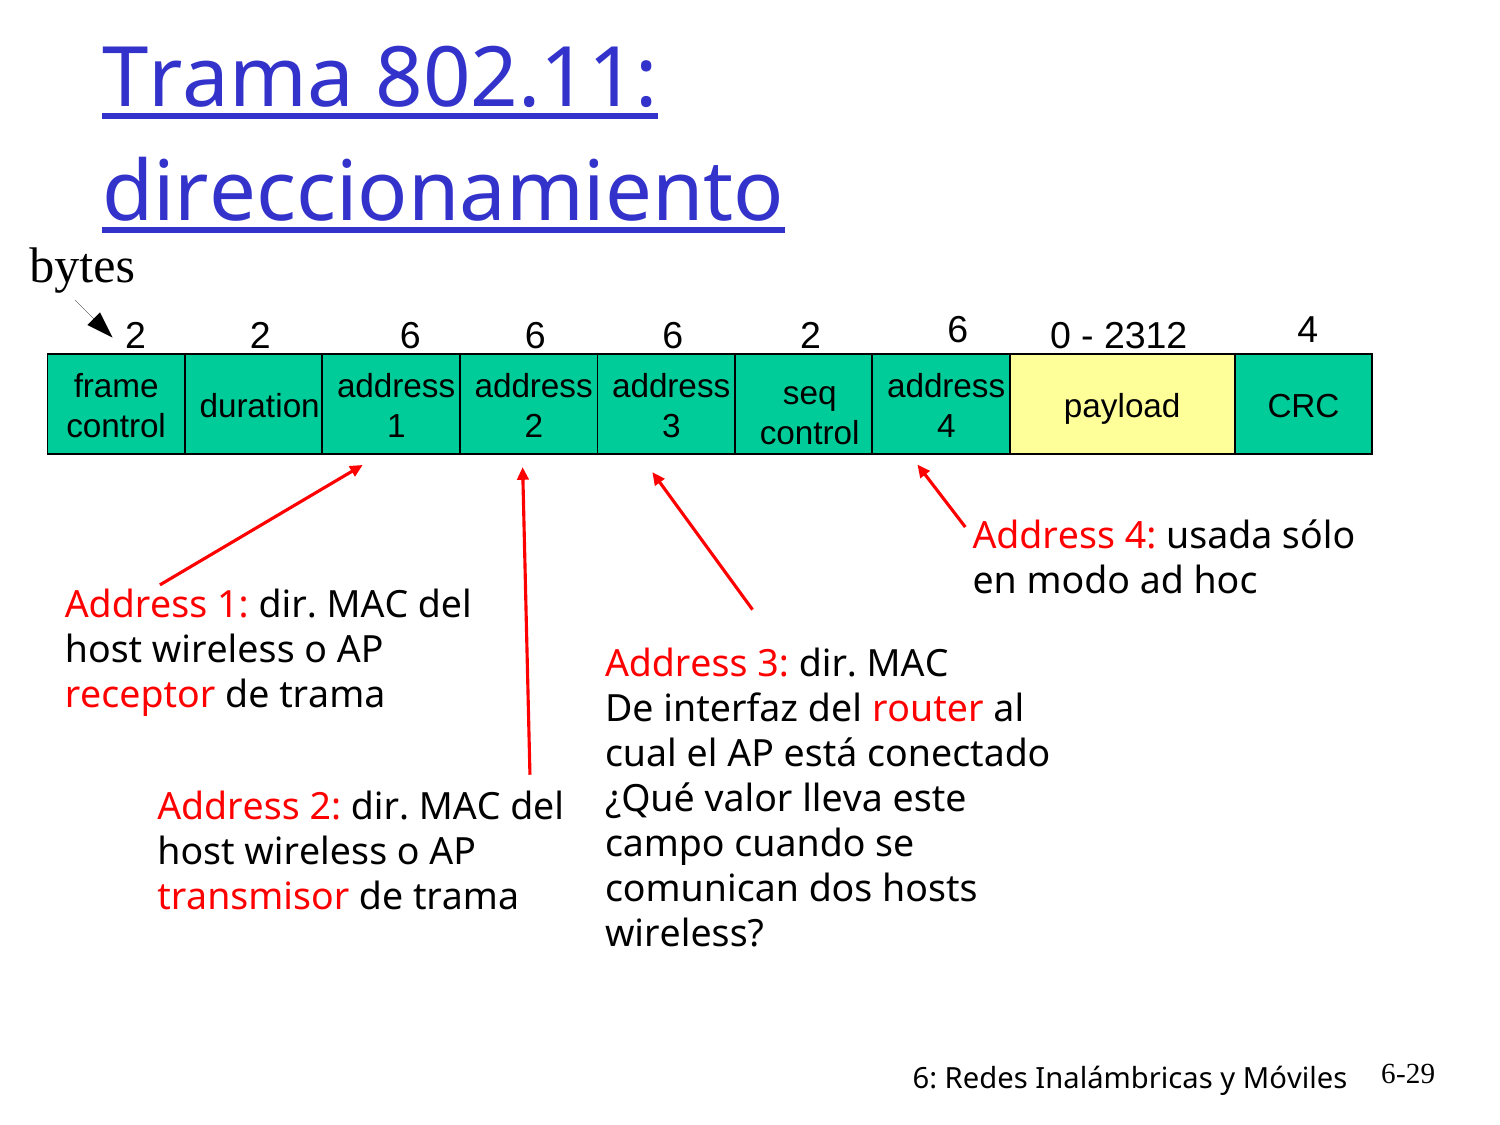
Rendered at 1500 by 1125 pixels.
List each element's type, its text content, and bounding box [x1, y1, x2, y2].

text_box bytes [14, 225, 151, 300]
text_box frame control [47, 353, 184, 454]
text_box 0 - 2312 [1035, 303, 1203, 365]
title Trama 802.11: direccionamiento [87, 26, 1363, 237]
text_box 2 [235, 303, 286, 365]
text_box 2 [785, 303, 836, 363]
text_box address 1 [322, 353, 459, 454]
text_box address 4 [873, 353, 1009, 454]
text_box Address 4: usada sólo en modo ad hoc [957, 503, 1386, 610]
text_box address 2 [459, 353, 597, 454]
text_box payload [1009, 353, 1234, 454]
text_box 6 [932, 297, 983, 358]
text_box seq control [744, 363, 875, 460]
text_box address 3 [597, 353, 734, 454]
text_box 6 [510, 303, 561, 365]
text_box CRC [1234, 353, 1373, 454]
text_box 2 [110, 303, 161, 365]
text_box 6 [647, 303, 699, 365]
text_box Address 1: dir. MAC del host wireless o AP receptor de trama [50, 571, 497, 723]
text_box 4 [1282, 297, 1333, 358]
text_box 6 [385, 303, 436, 365]
text_box duration [184, 353, 322, 454]
text_box Address 3: dir. MAC De interfaz del router al cual el AP está conectado ¿Qué valor lleva este campo cuando se comunican dos hosts wireless? [590, 631, 1091, 963]
text_box Address 2: dir. MAC del host wireless o AP transmisor de trama [142, 774, 580, 925]
